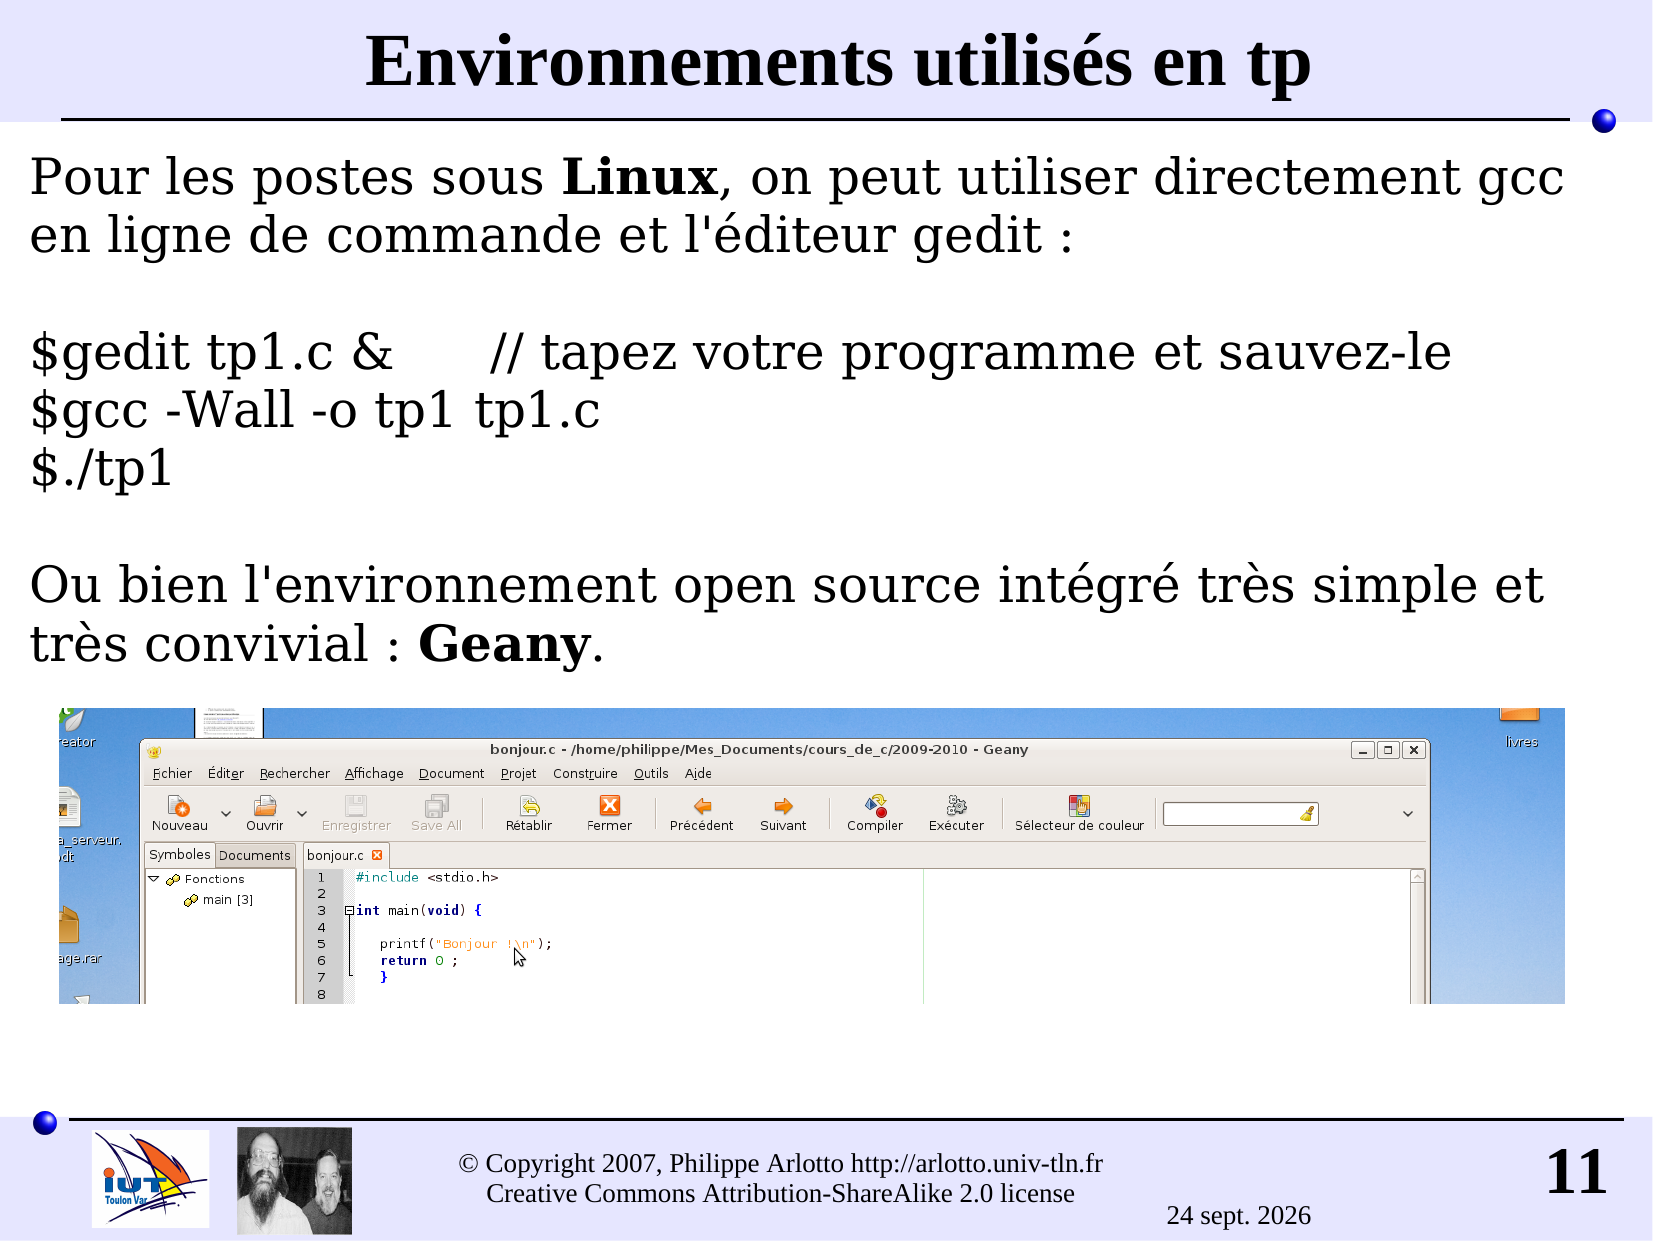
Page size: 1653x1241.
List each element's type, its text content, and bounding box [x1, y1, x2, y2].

picture [59, 708, 1565, 1004]
text_box Pour les postes sous Linux, on peut utiliser directement gcc en ligne de commande et l'éditeur gedit : $gedit tp1.c & // tapez votre programme et sauvez-le $gcc -Wall -o tp1 tp1.c $./tp1 Ou bien l'environnement open source intégré très simple et très convivial : Geany. [29, 147, 1625, 673]
title Environnements utilisés en tp [95, 11, 1585, 110]
picture [237, 1127, 352, 1235]
